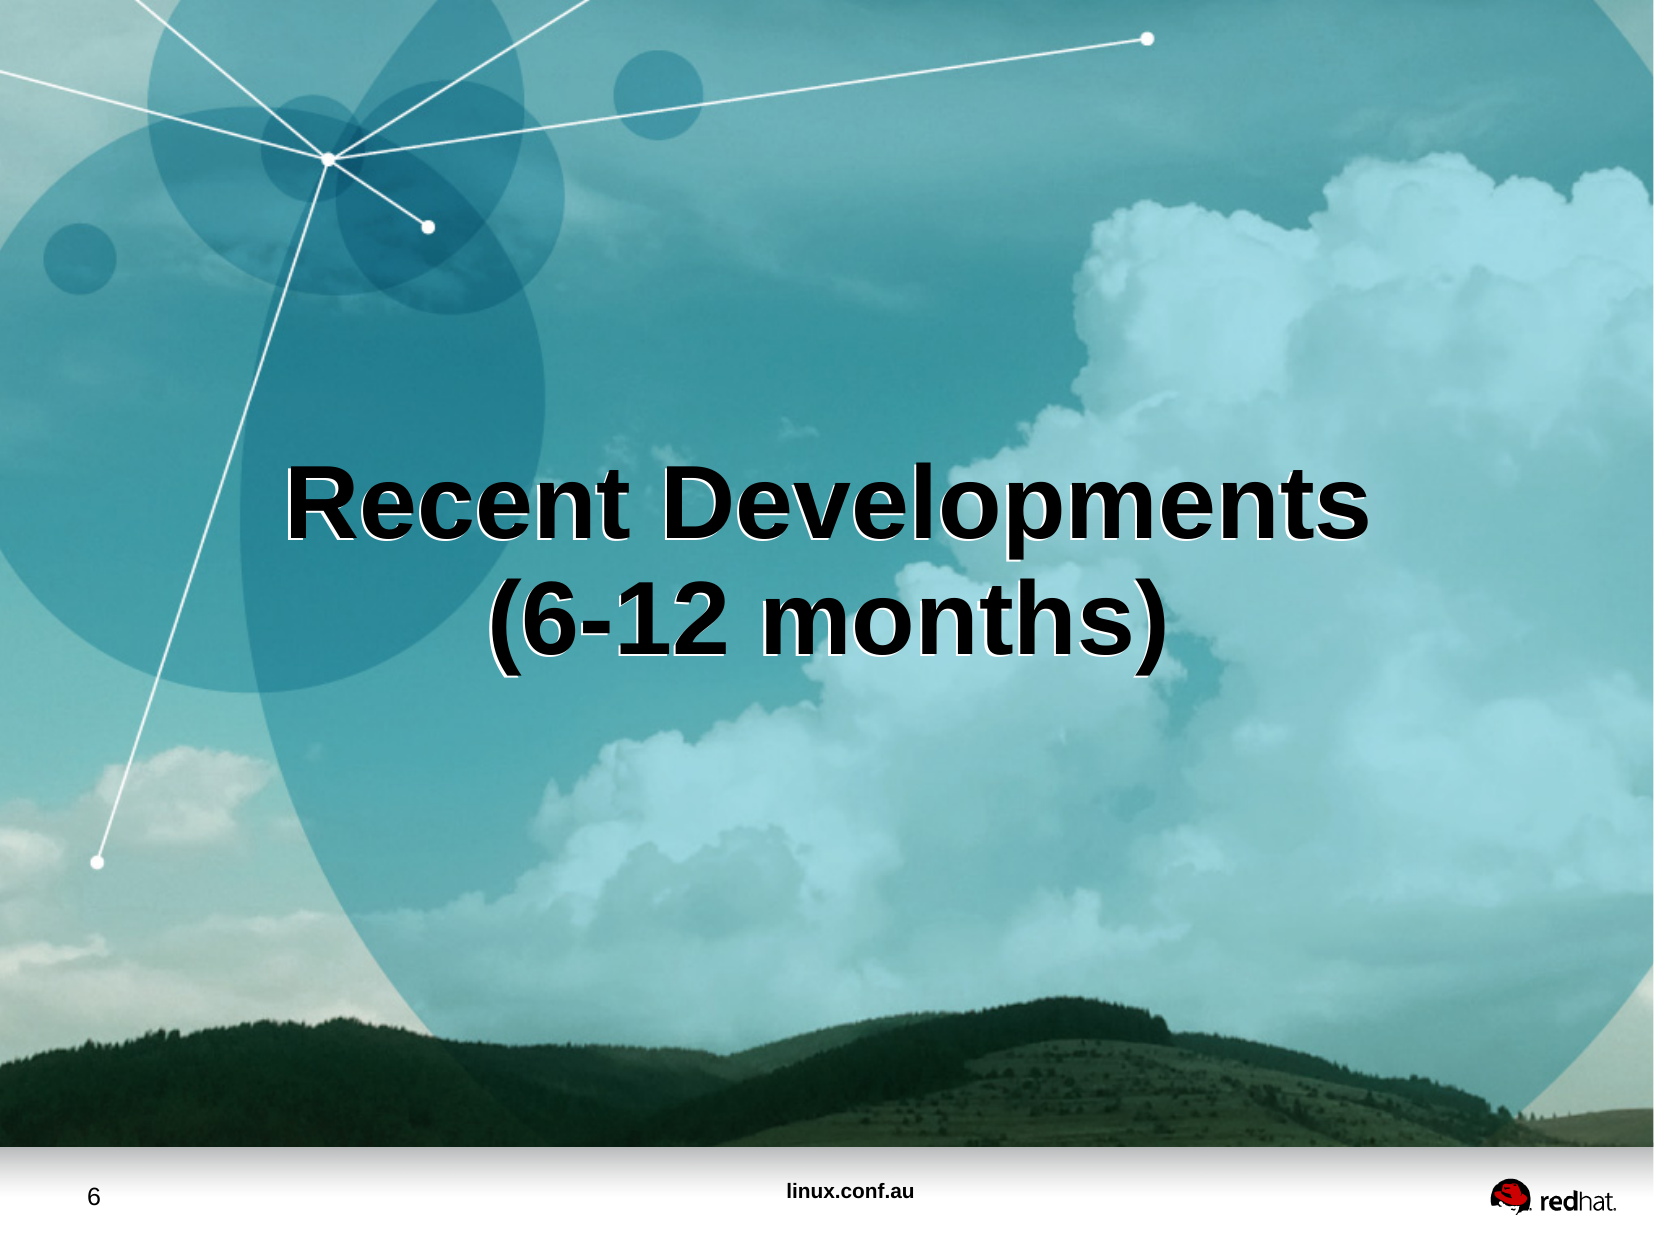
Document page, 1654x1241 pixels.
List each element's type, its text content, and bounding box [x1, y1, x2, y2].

title Recent Developments (6-12 months) [84, 260, 1574, 861]
picture [0, 0, 1654, 1241]
